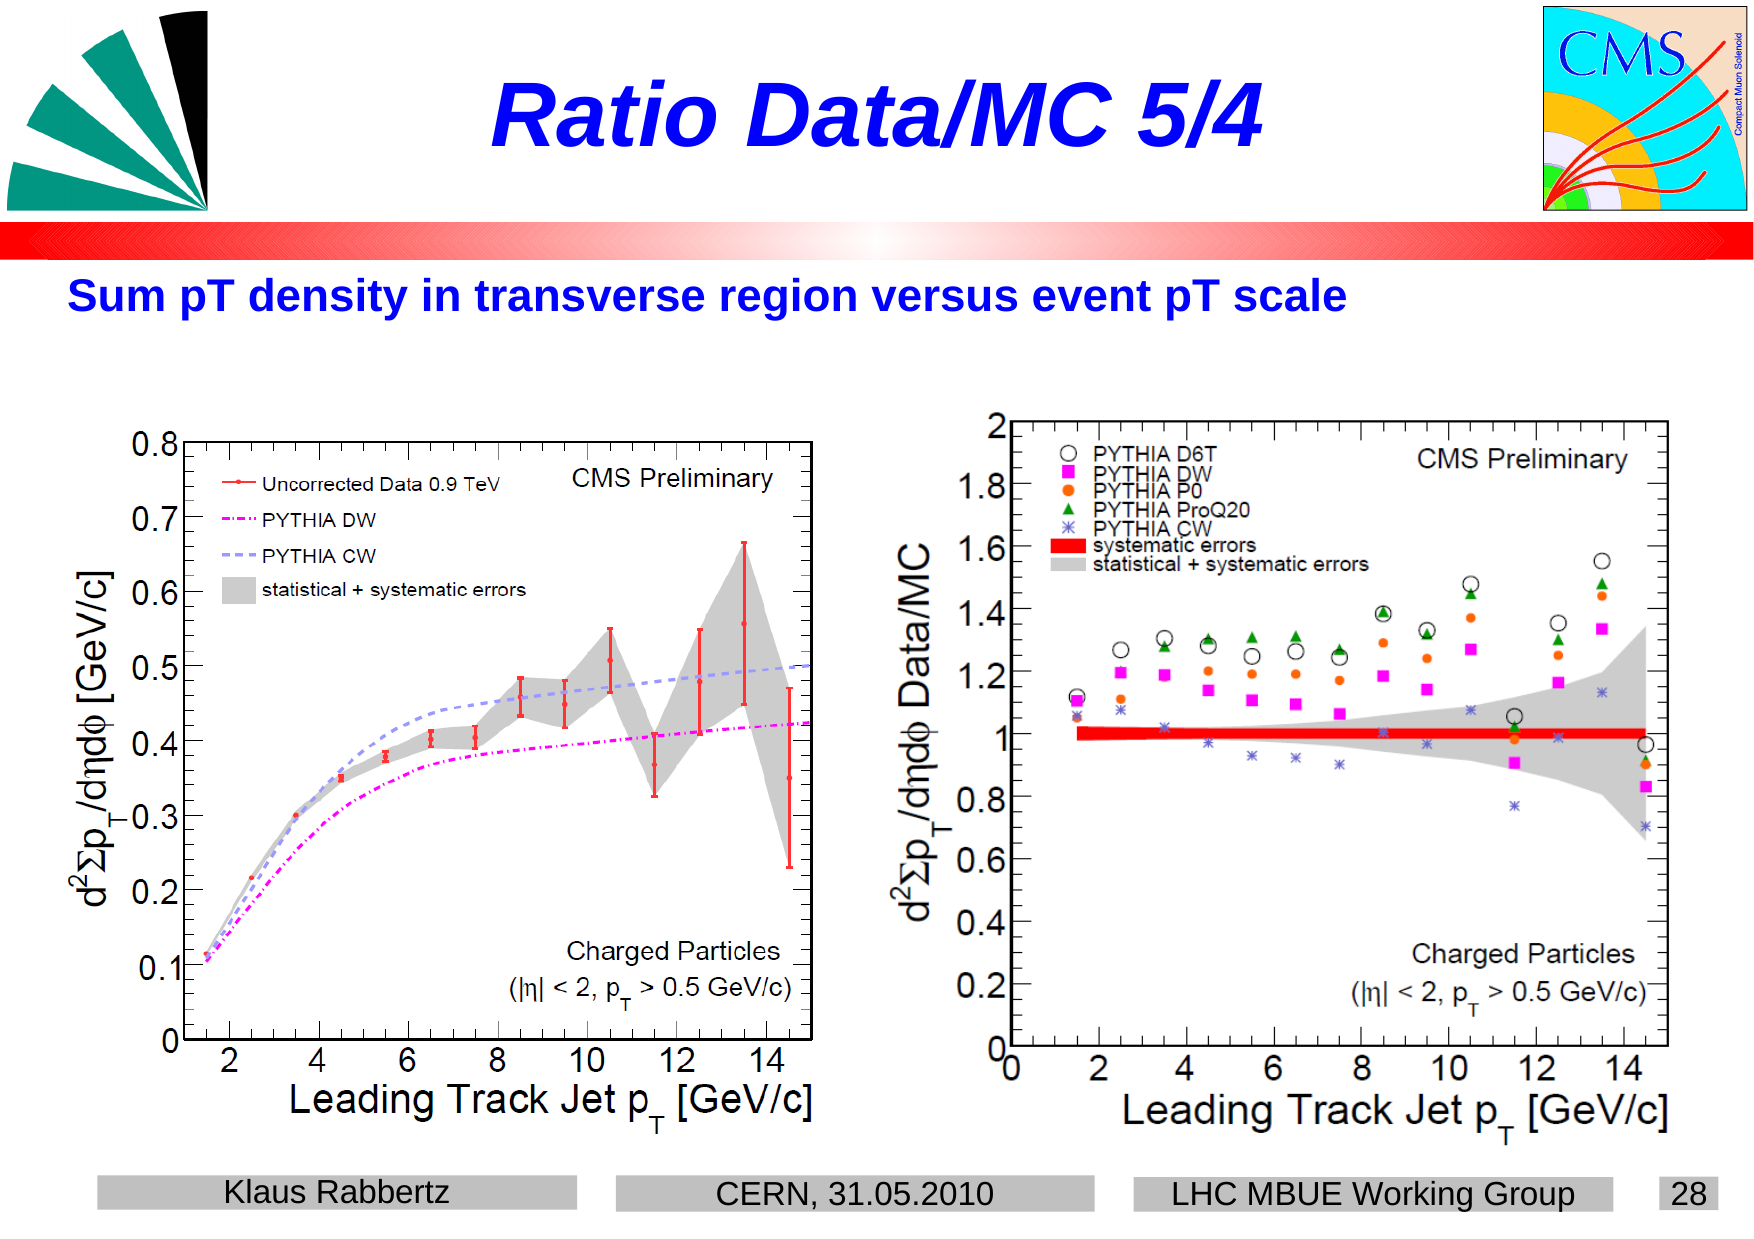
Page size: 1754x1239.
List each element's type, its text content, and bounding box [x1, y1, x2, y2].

text_box Sum pT density in transverse region versus event pT scale [55, 258, 1360, 334]
picture [55, 425, 824, 1141]
title Ratio Data/MC 5/4 [220, 27, 1536, 202]
picture [1542, 5, 1748, 211]
picture [7, 11, 208, 213]
picture [880, 408, 1677, 1152]
